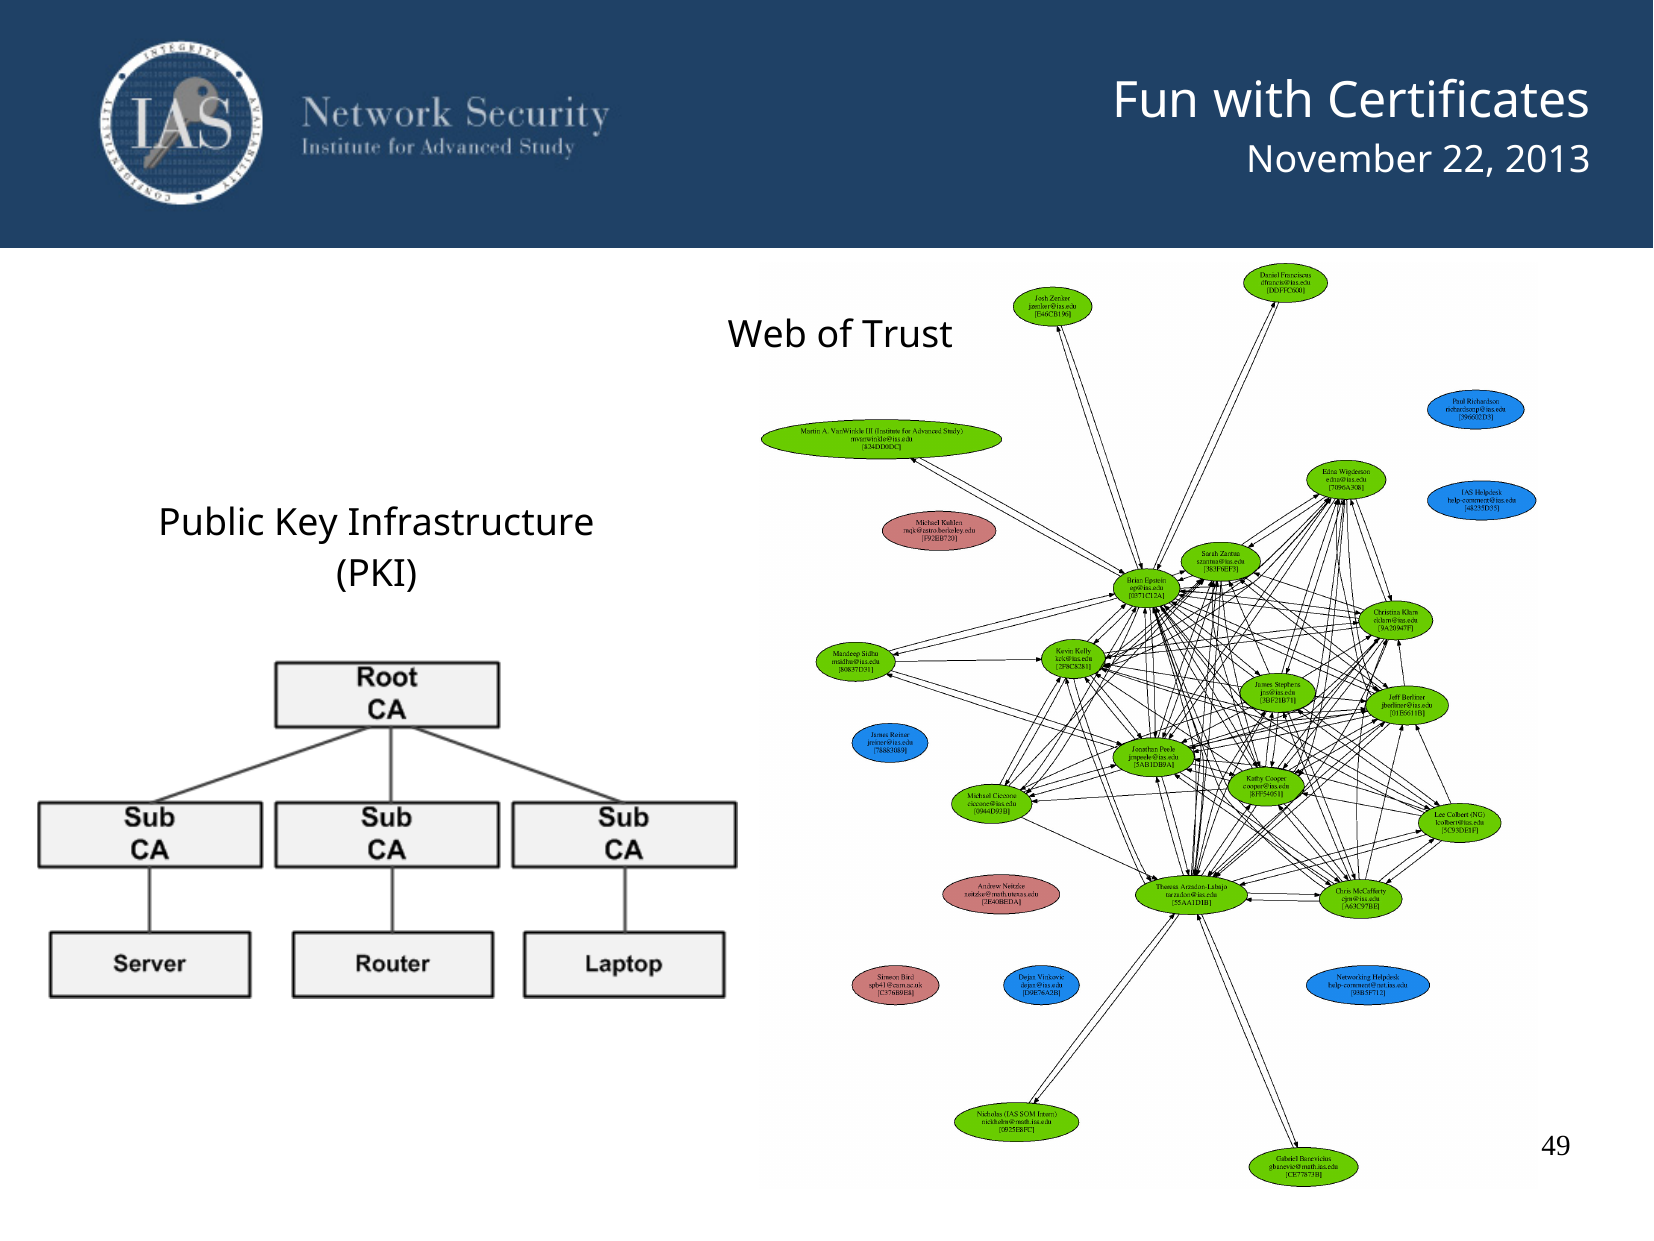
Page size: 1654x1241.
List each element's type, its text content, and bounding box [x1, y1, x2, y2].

text_box Web of Trust [712, 300, 976, 359]
text_box Public Key Infrastructure (PKI) [143, 488, 633, 591]
picture [0, 0, 1653, 248]
picture [759, 262, 1538, 1189]
picture [37, 658, 738, 999]
